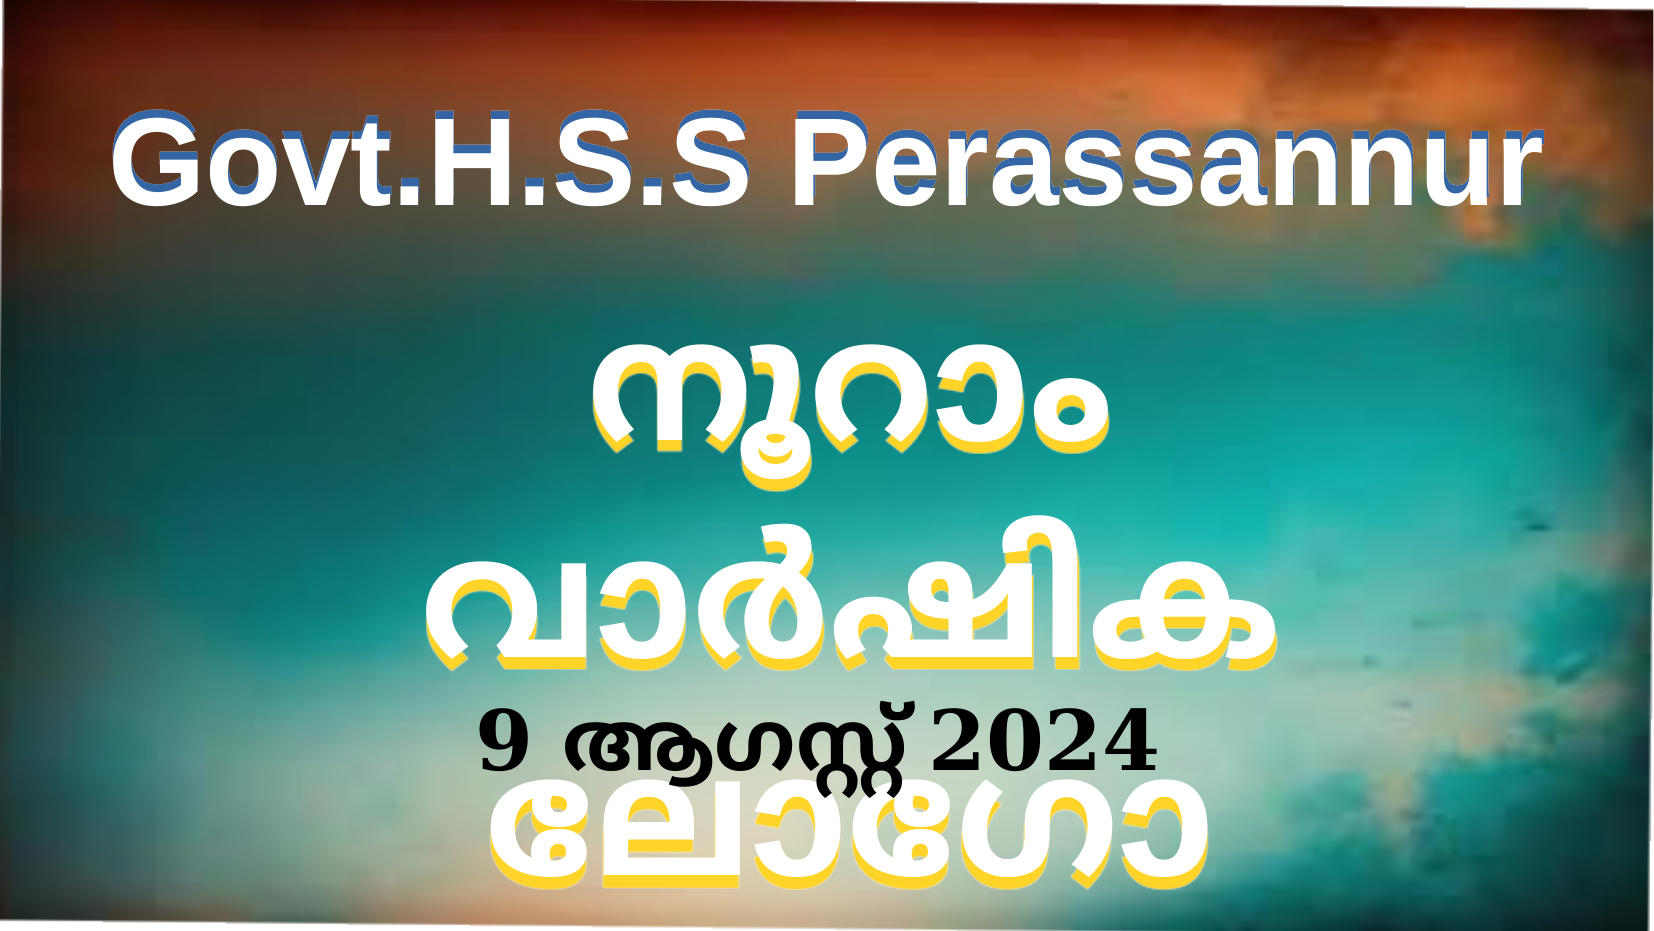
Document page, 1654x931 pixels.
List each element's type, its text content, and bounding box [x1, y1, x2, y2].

text_box ന‍ൂറാം വാർഷിക ലോഗോ പ്രകാശനം [153, 283, 1548, 721]
title Govt.H.S.S Perassannur [82, 82, 1571, 242]
text_box 9 ആഗസ്റ്റ് 2024 [460, 685, 1182, 815]
picture [0, 0, 1654, 931]
